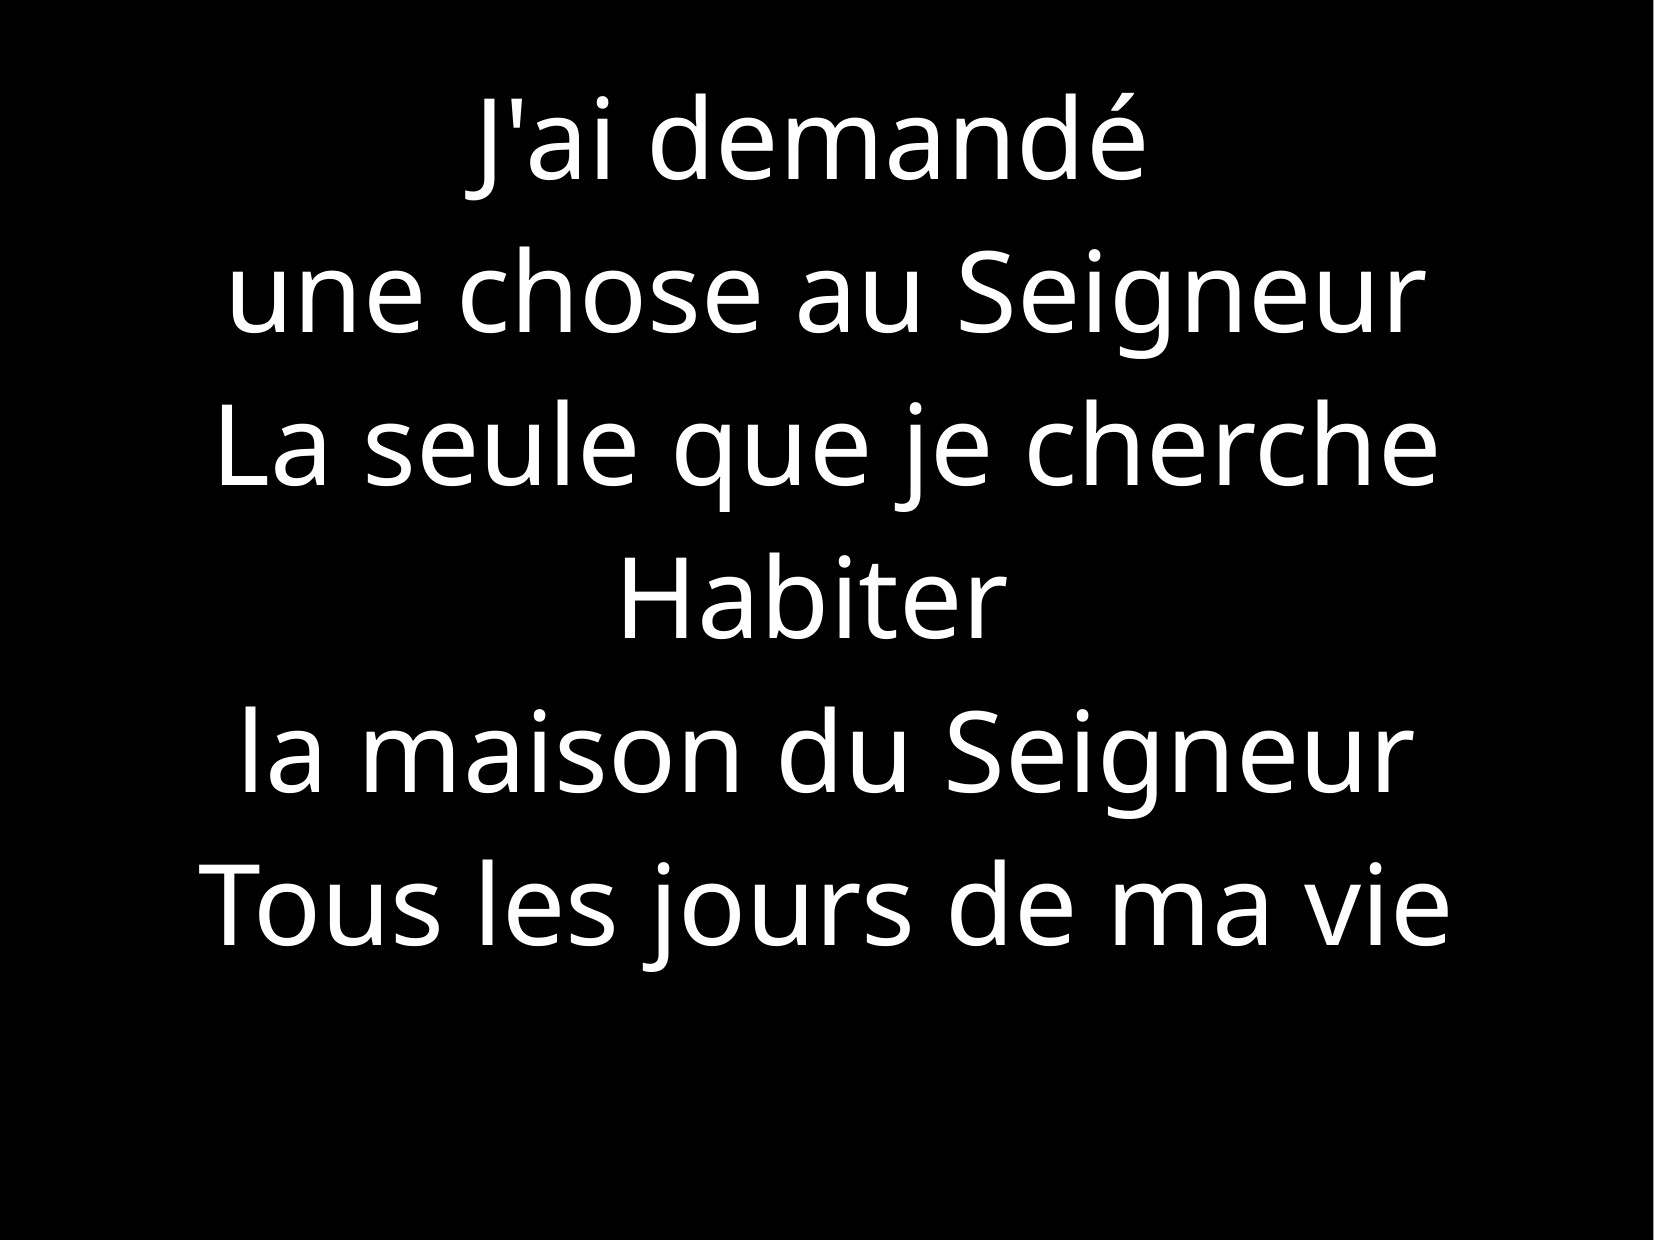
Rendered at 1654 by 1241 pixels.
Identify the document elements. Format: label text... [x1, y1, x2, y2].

list J'ai demandé une chose au Seigneur La seule que je cherche Habiter la maison du Seigneur Tous les jours de ma vie [82, 59, 1571, 1157]
